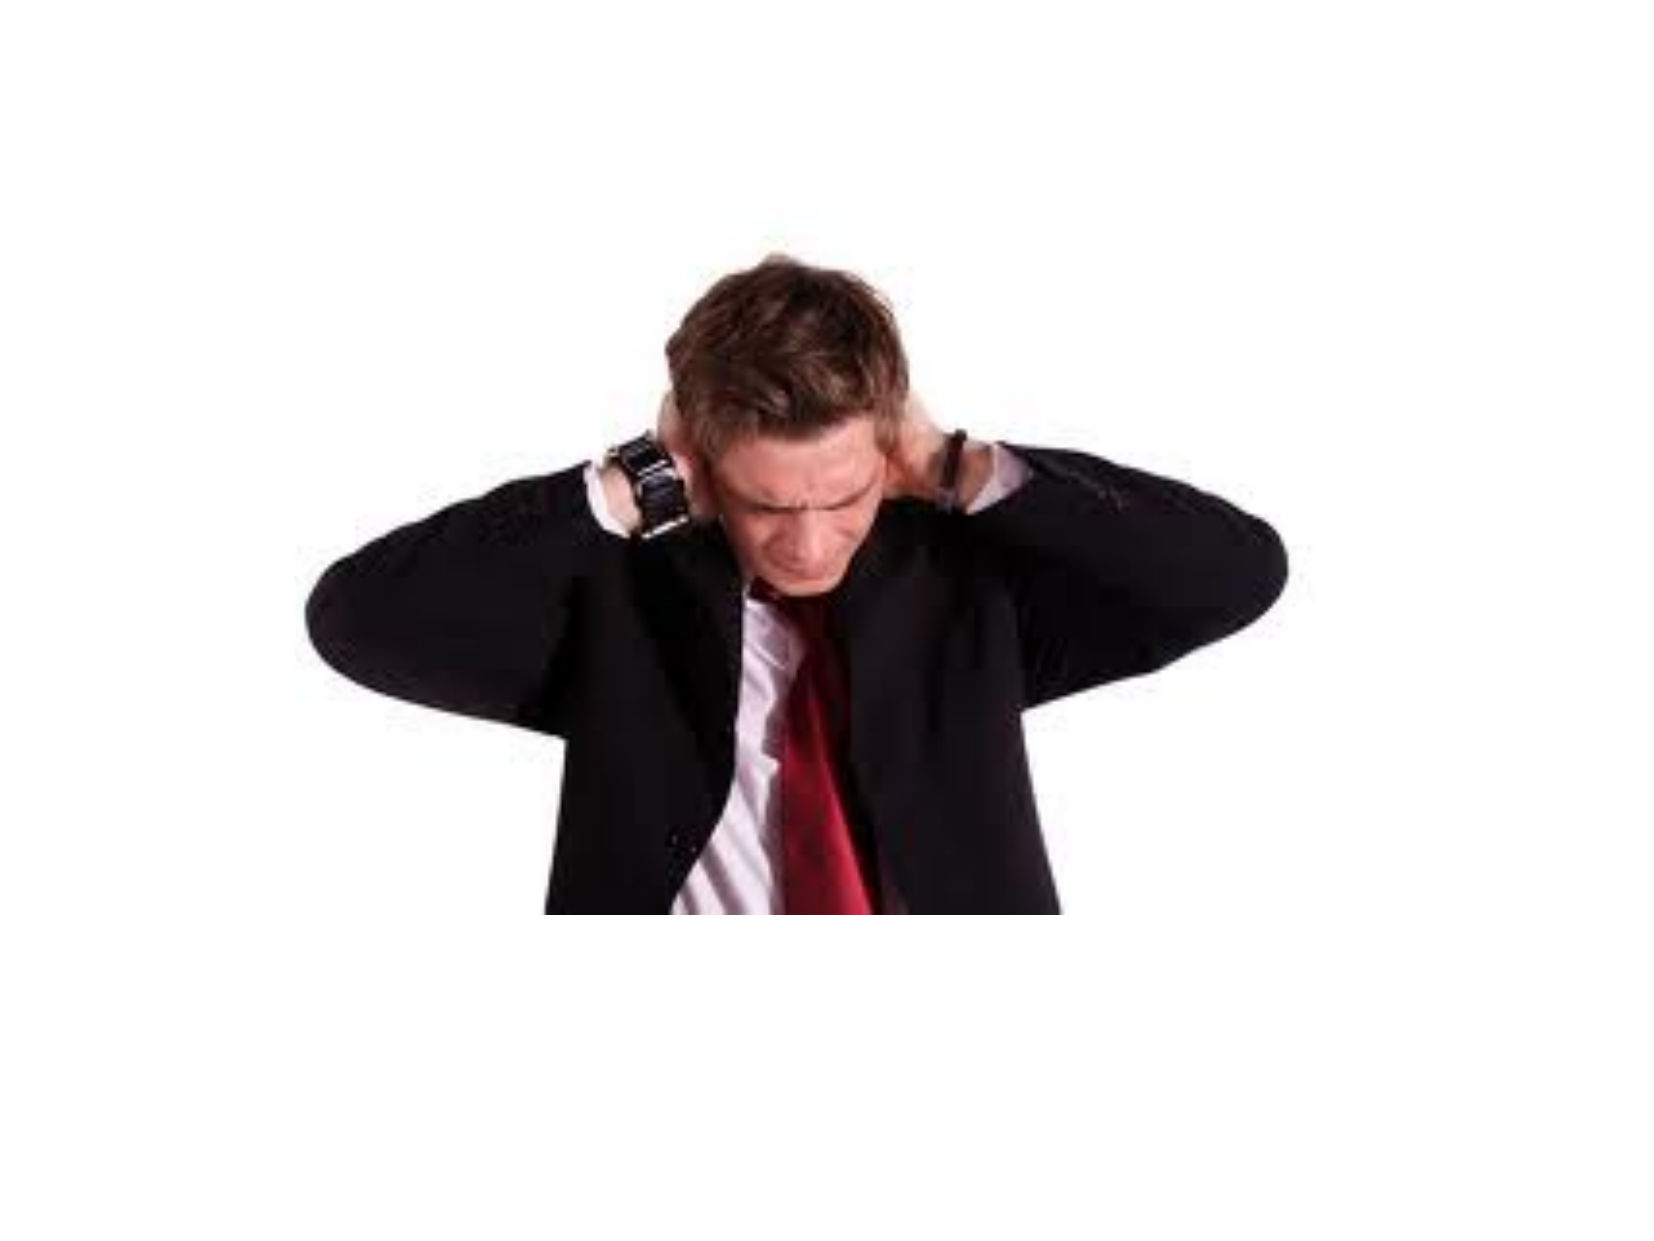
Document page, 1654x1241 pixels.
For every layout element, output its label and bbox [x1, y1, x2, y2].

picture [295, 206, 1359, 915]
